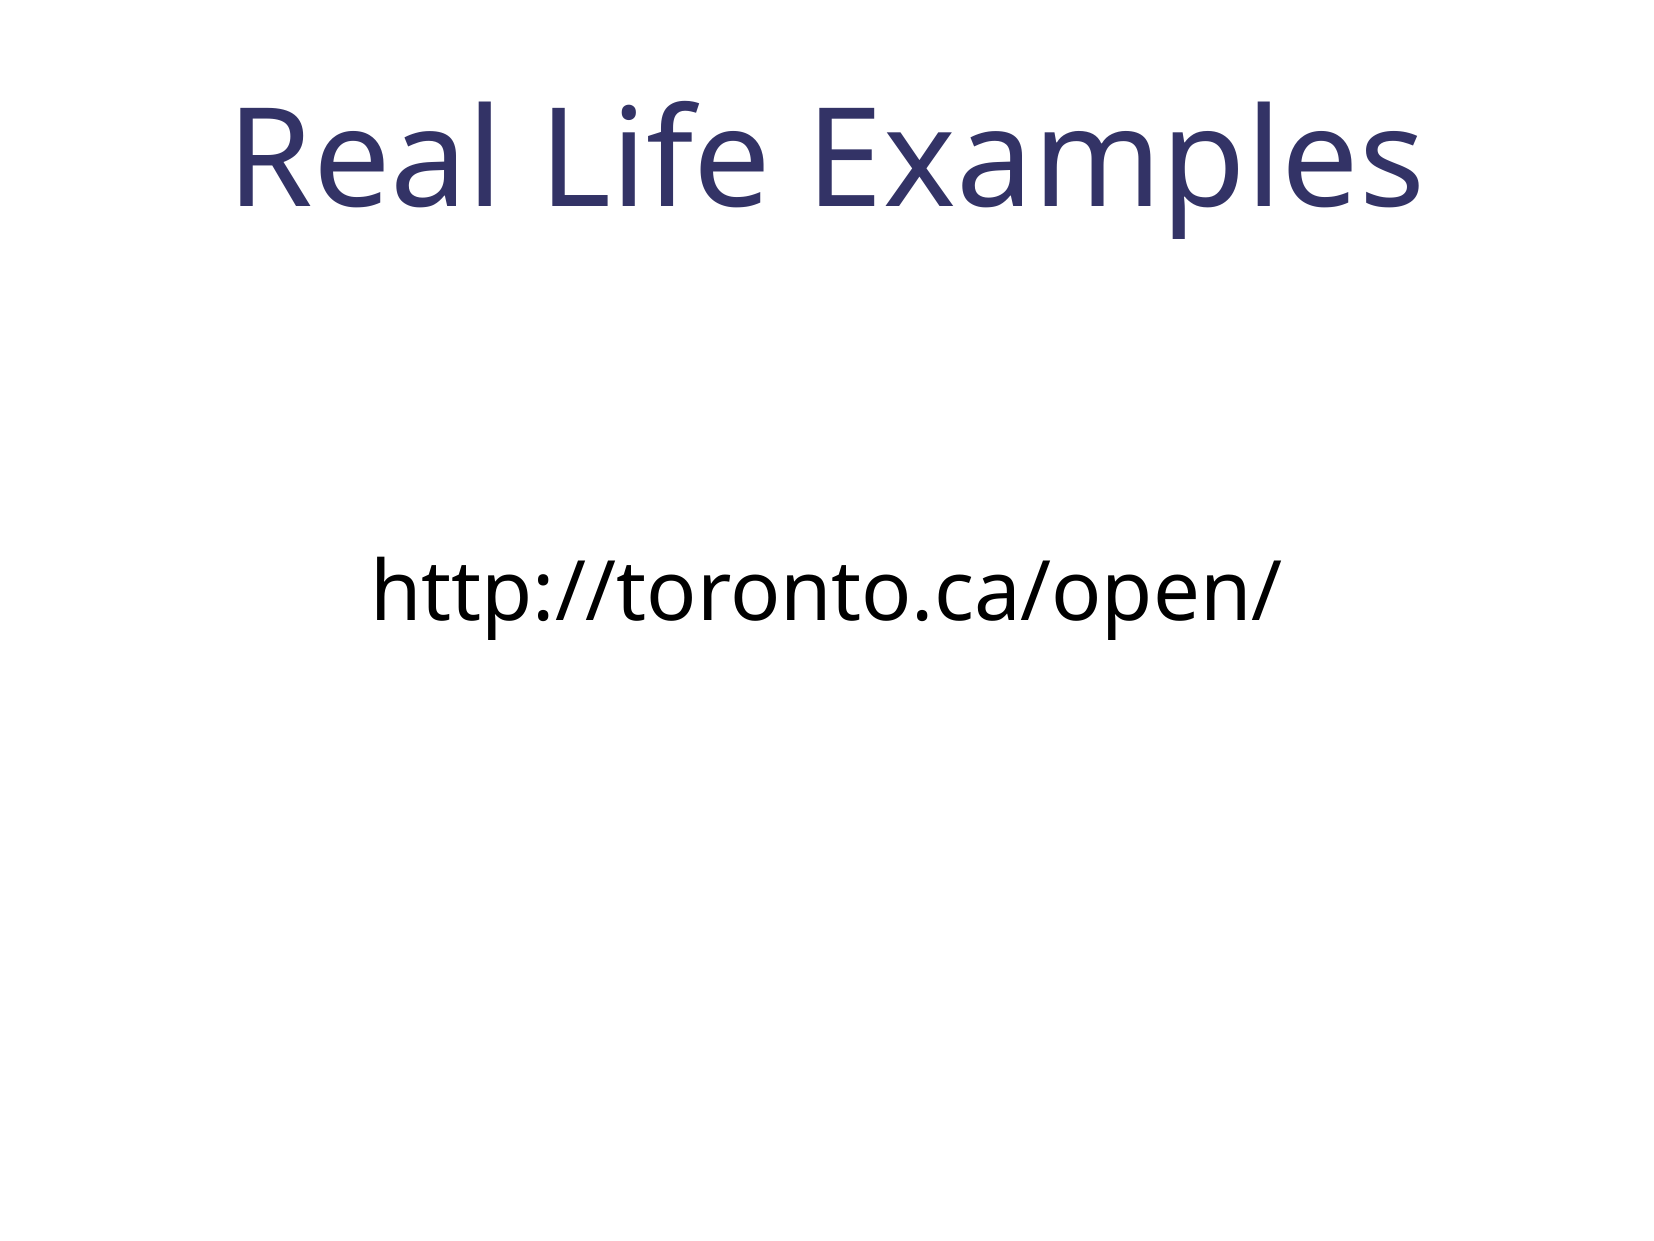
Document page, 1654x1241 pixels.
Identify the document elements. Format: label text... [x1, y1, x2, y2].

title Real Life Examples [82, 56, 1571, 250]
subtitle http://toronto.ca/open/ [82, 531, 1571, 1094]
